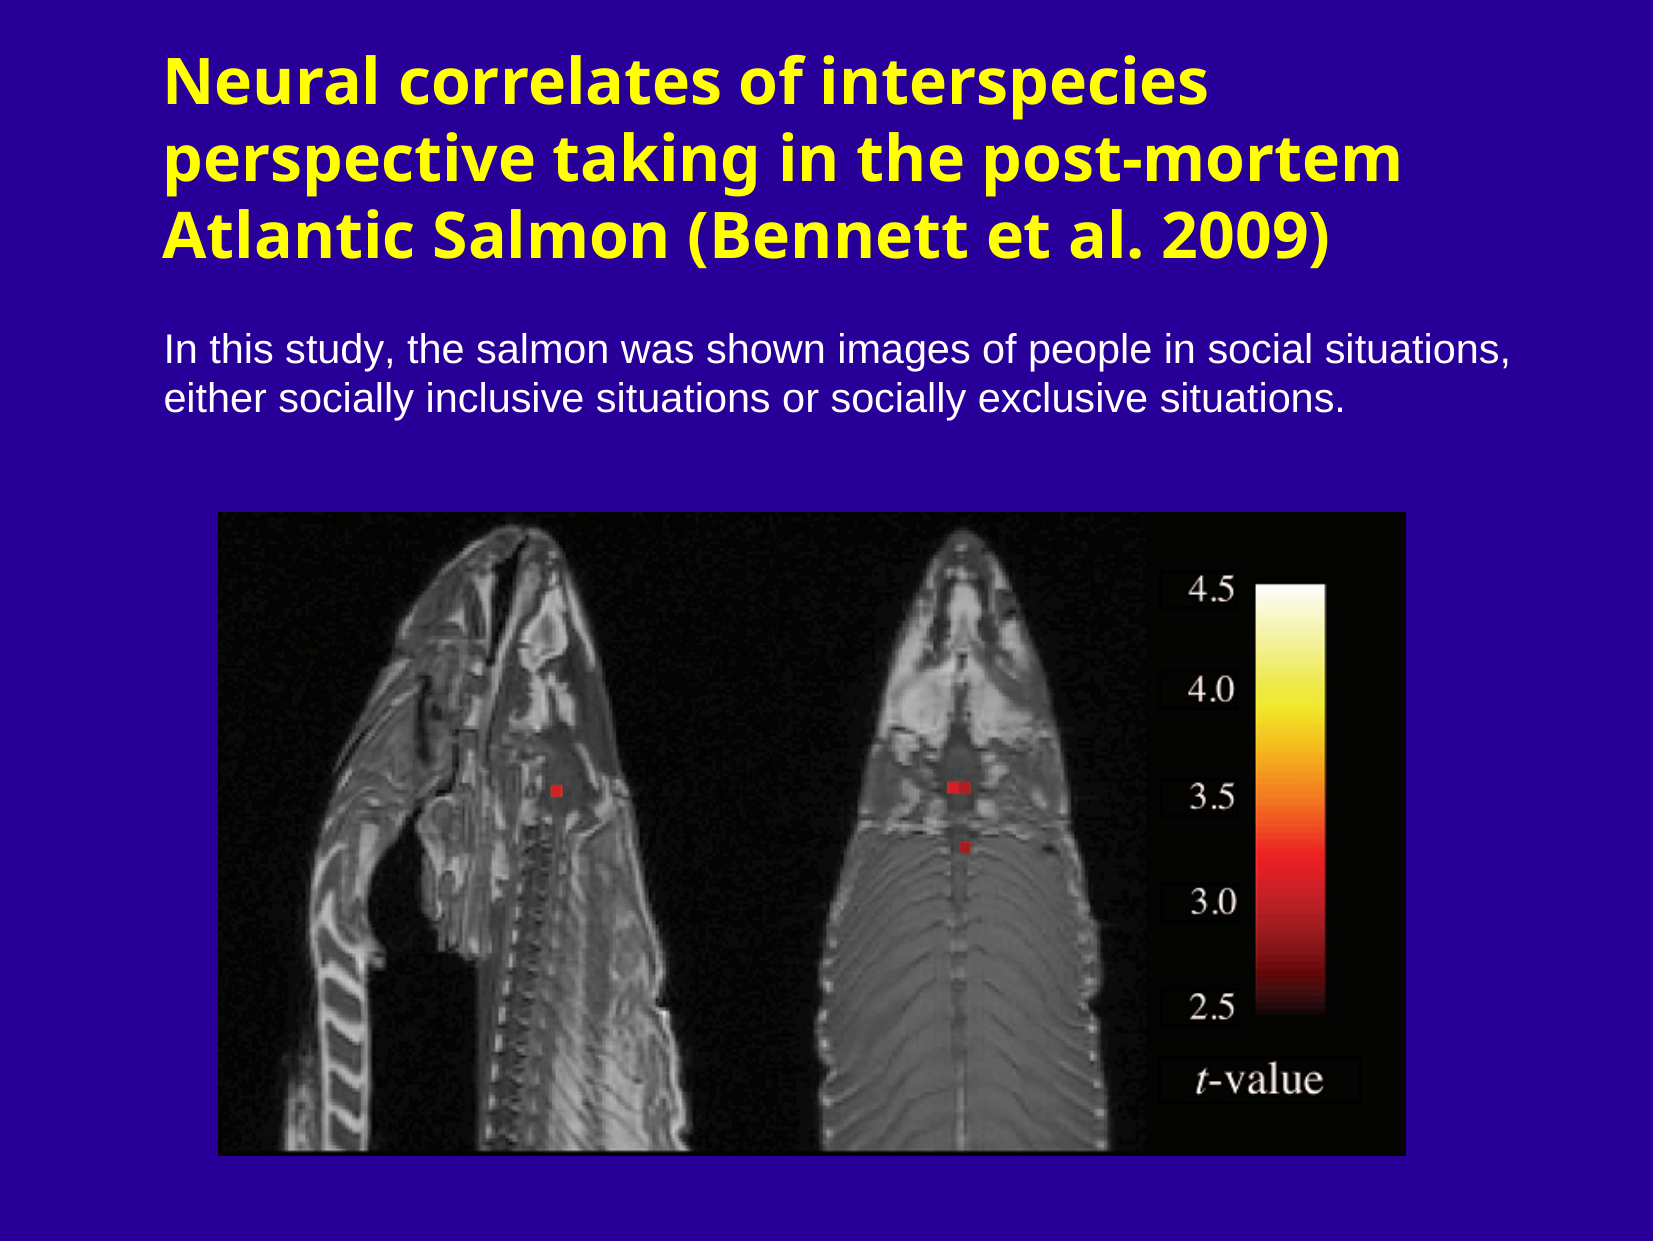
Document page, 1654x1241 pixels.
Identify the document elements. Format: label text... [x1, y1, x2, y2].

title Neural correlates of interspecies perspective taking in the post-mortem Atlantic Salmon (Bennett et al. 2009) [162, 34, 1491, 272]
picture [218, 512, 1406, 1156]
text_box In this study, the salmon was shown images of people in social situations, either socially inclusive situations or socially exclusive situations. [148, 314, 1538, 445]
